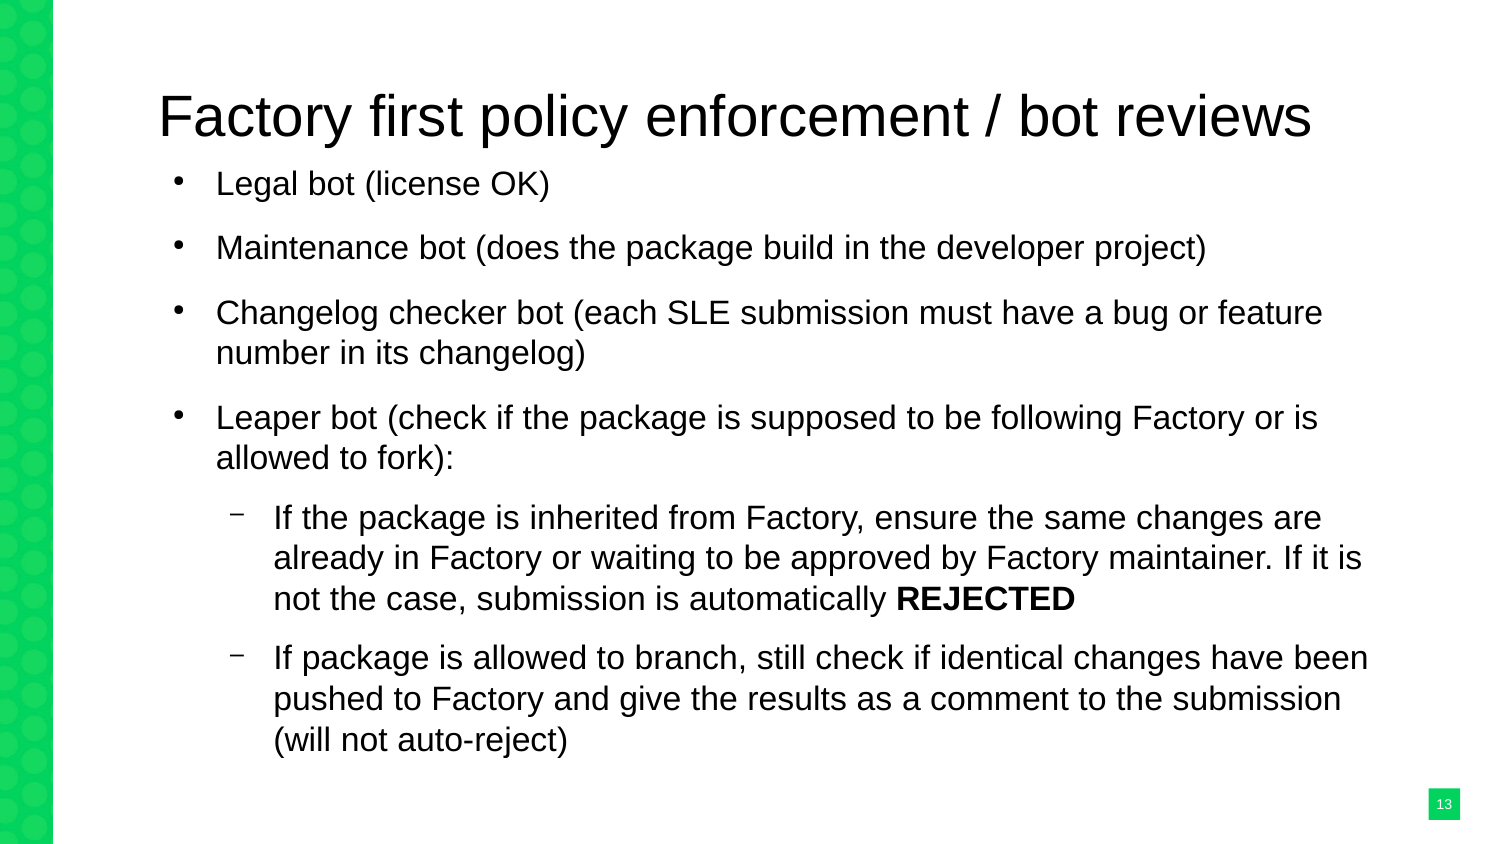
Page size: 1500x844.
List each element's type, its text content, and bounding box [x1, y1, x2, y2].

list Legal bot (license OK) Maintenance bot (does the package build in the developer project) Changelog checker bot (each SLE submission must have a bug or feature number in its changelog) Leaper bot (check if the package is supposed to be following Factory or is allowed to fork): If the package is inherited from Factory, ensure the same changes are already in Factory or waiting to be approved by Factory maintainer. If it is not the case, submission is automatically REJECTED If package is allowed to branch, still check if identical changes have been pushed to Factory and give the results as a comment to the submission (will not auto-reject) [143, 154, 1397, 766]
text_box <numéro> [1428, 788, 1461, 820]
title Factory first policy enforcement / bot reviews [143, 70, 1397, 135]
picture [0, 0, 61, 844]
